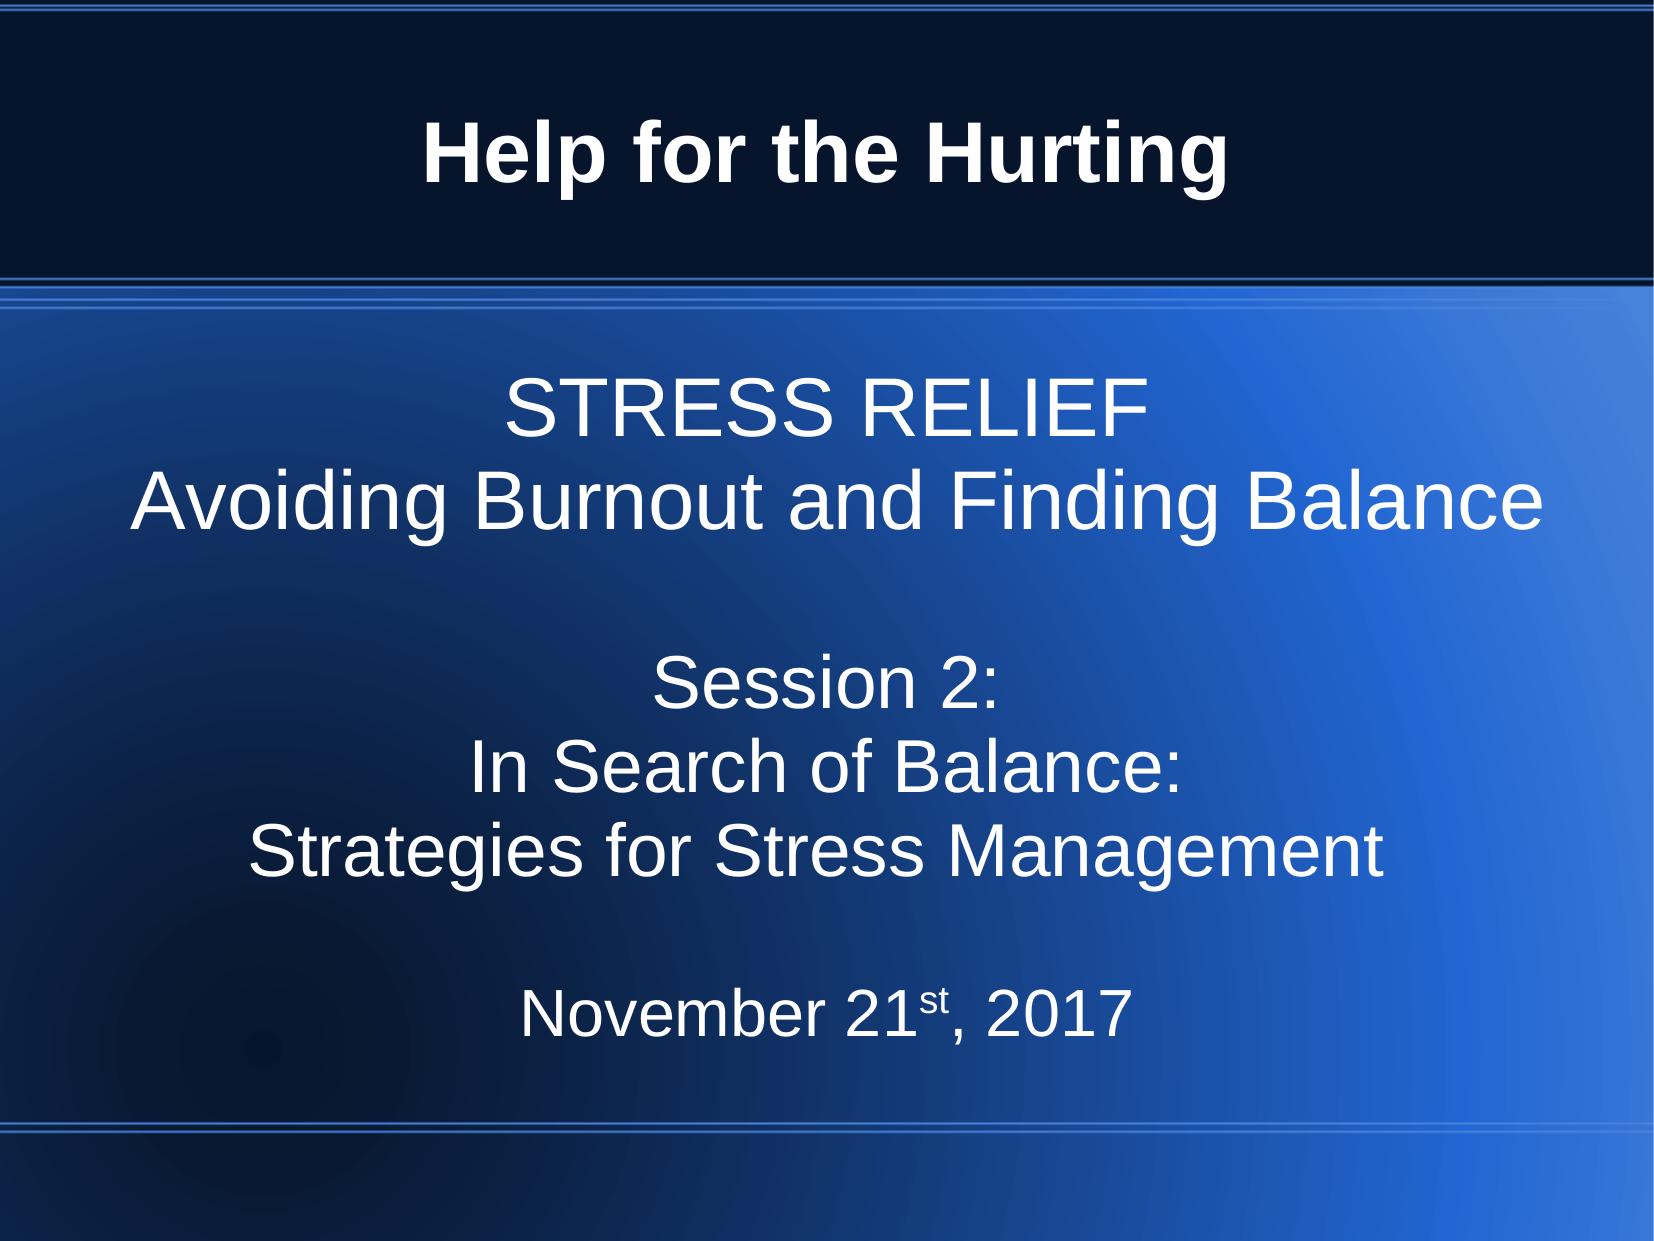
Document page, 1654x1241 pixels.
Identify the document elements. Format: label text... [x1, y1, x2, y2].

title Help for the Hurting [82, 49, 1571, 257]
subtitle STRESS RELIEF Avoiding Burnout and Finding Balance Session 2: In Search of Balance: Strategies for Stress Management November 21st, 2017 [82, 355, 1571, 1058]
picture [0, 0, 1654, 1241]
